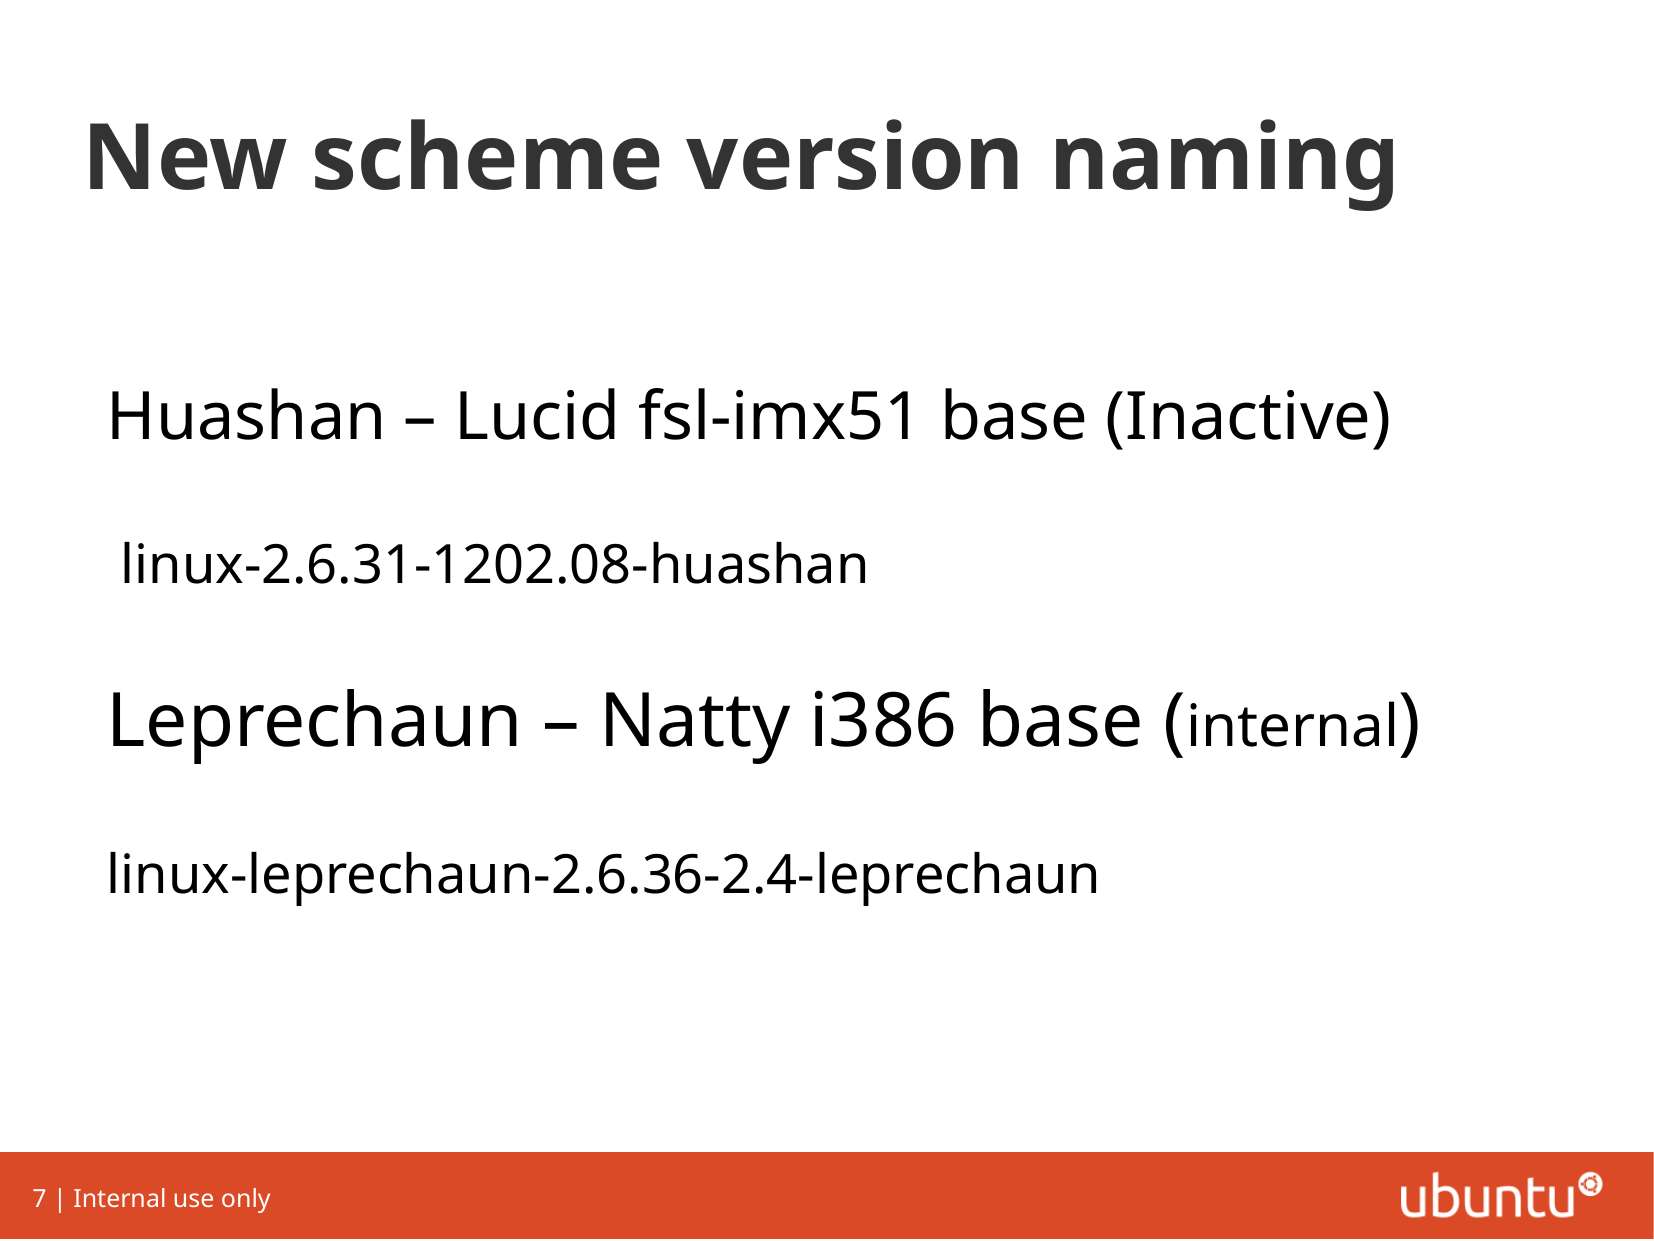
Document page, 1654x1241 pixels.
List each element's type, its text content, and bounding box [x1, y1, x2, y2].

subtitle Huashan – Lucid fsl-imx51 base (Inactive) linux-2.6.31-1202.08-huashan Leprechaun – Natty i386 base (internal) linux-leprechaun-2.6.36-2.4-leprechaun [87, 301, 1579, 975]
title New scheme version naming [82, 49, 1571, 257]
picture [0, 1152, 1654, 1239]
